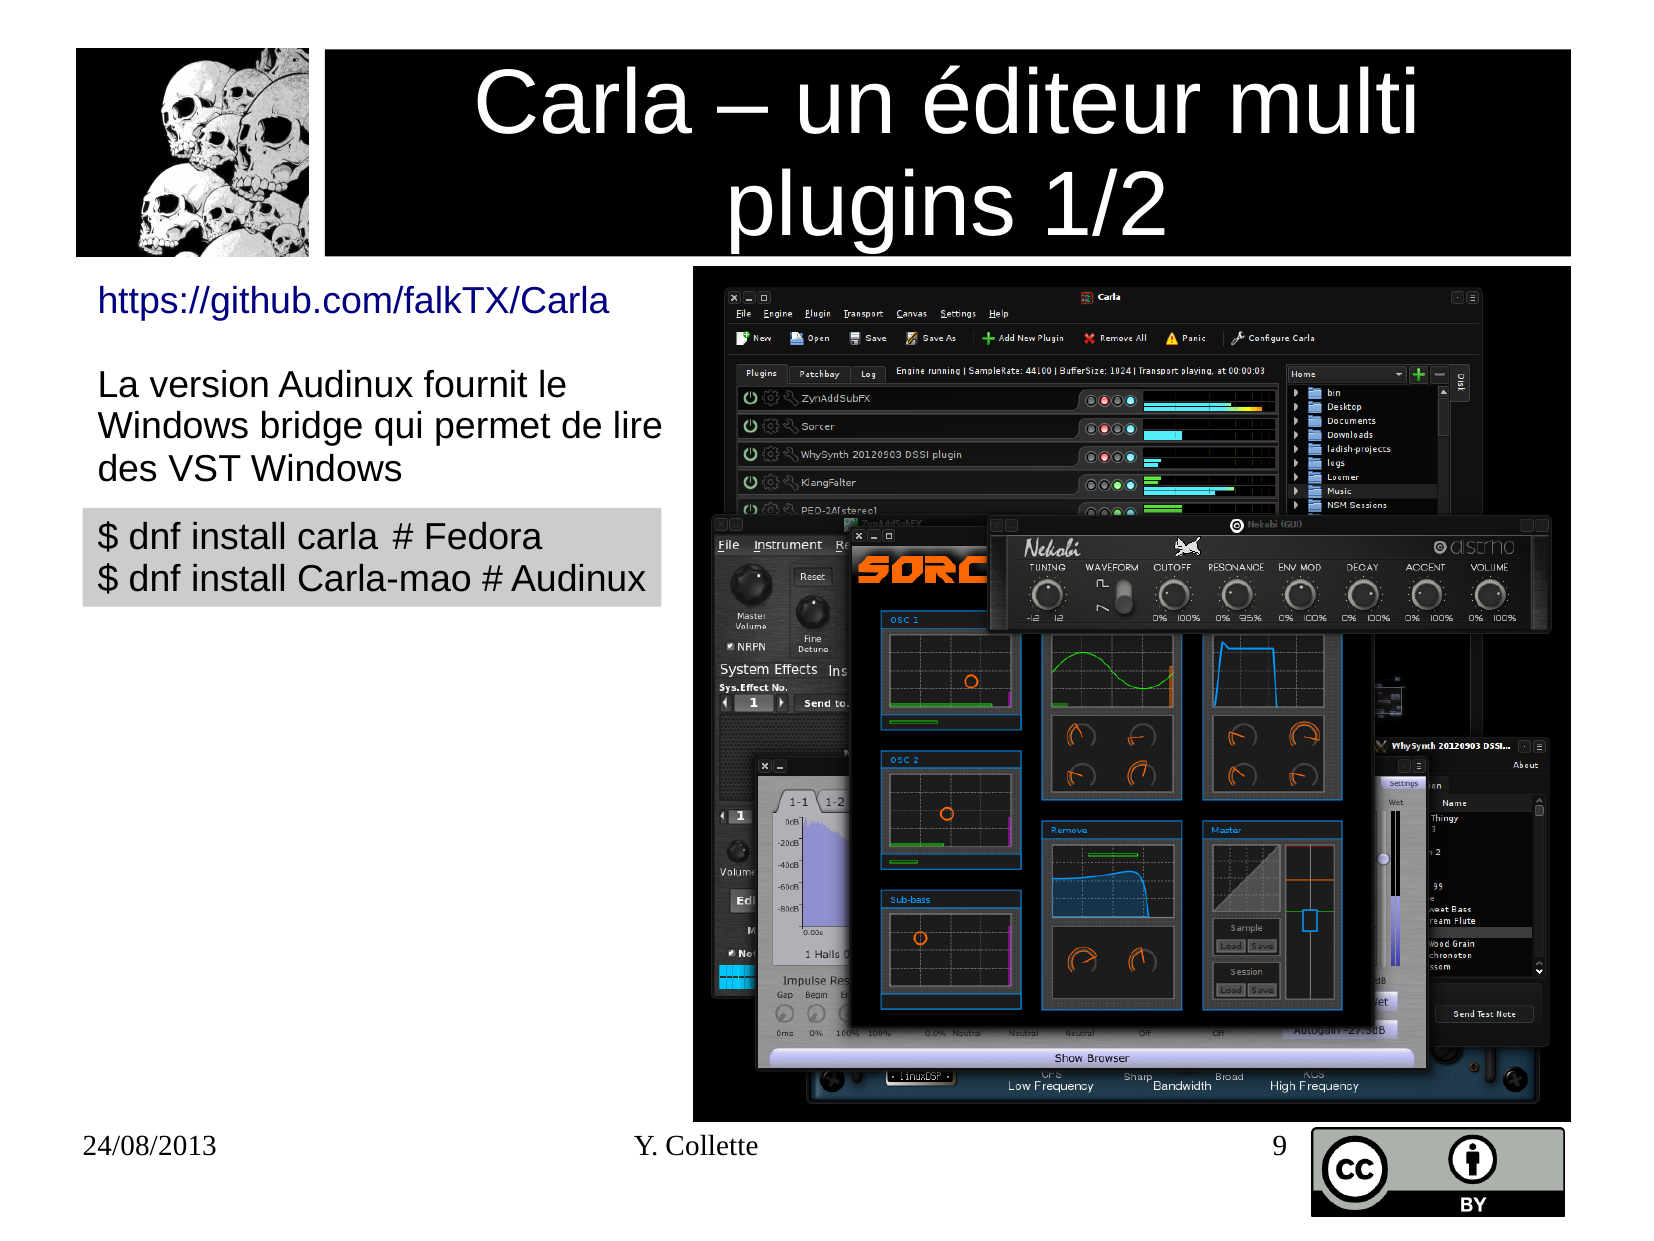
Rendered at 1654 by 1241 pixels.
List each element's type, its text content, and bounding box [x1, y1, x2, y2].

text_box $ dnf install carla # Fedora $ dnf install Carla-mao # Audinux [82, 507, 662, 607]
title Carla – un éditeur multi plugins 1/2 [324, 49, 1571, 257]
picture [76, 48, 309, 257]
picture [1311, 1127, 1565, 1217]
text_box https://github.com/falkTX/Carla La version Audinux fournit le Windows bridge qui permet de lire des VST Windows [82, 271, 686, 497]
picture [693, 266, 1571, 1123]
